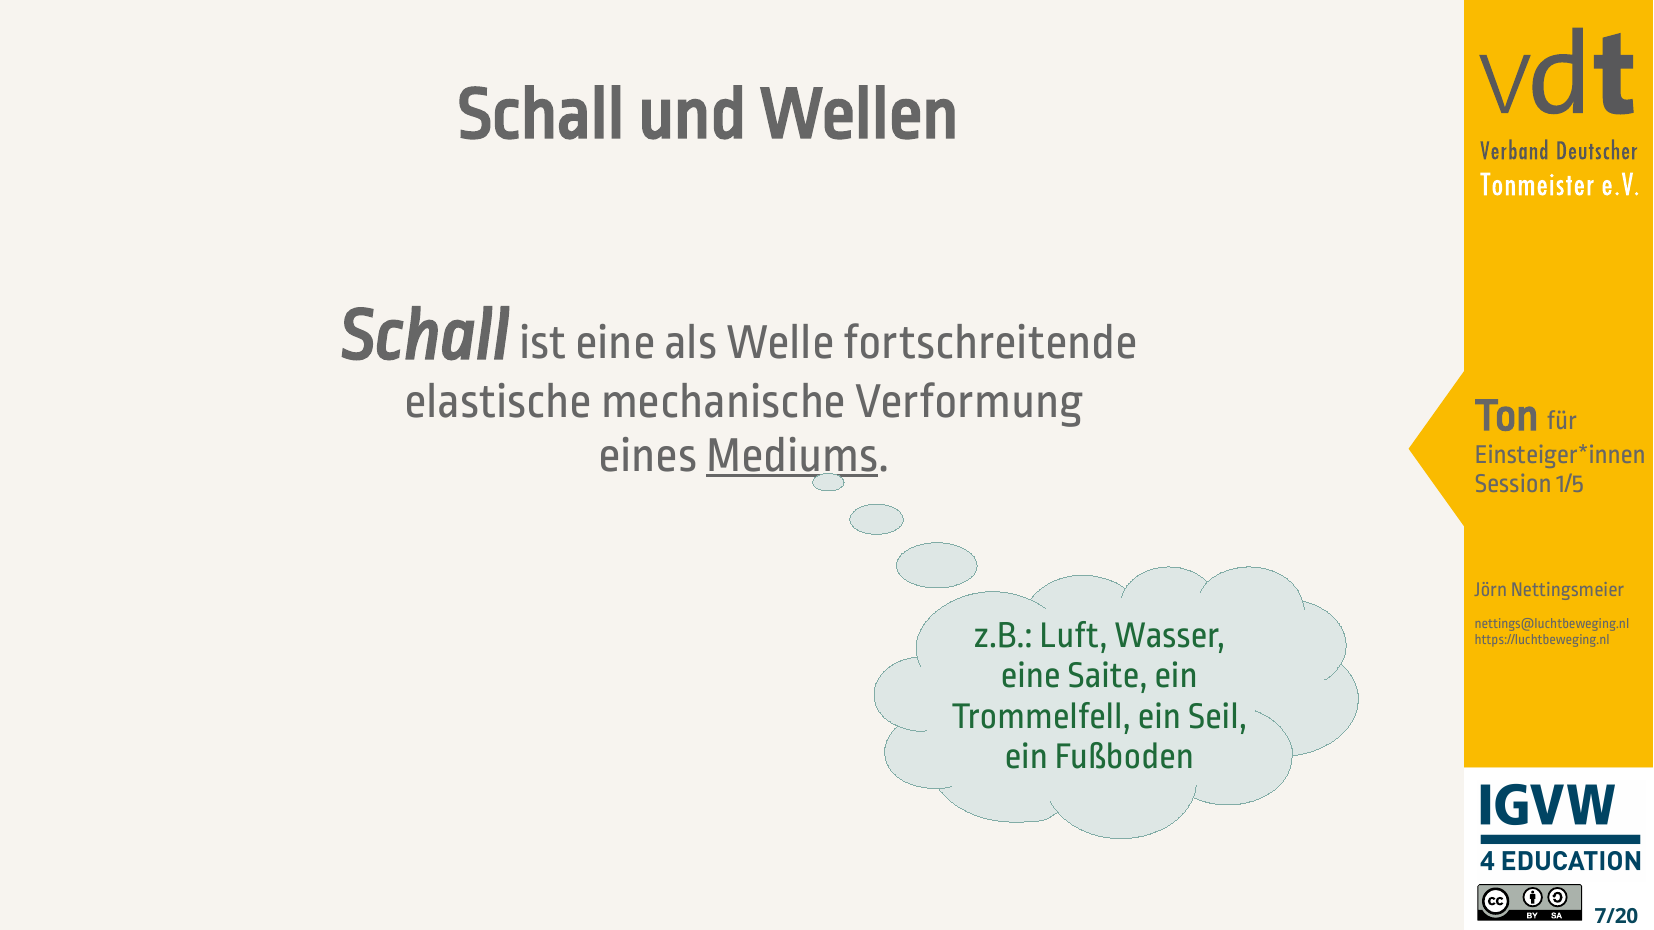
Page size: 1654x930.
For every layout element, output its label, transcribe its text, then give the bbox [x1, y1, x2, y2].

text_box z.B.: Luft, Wasser, eine Saite, ein Trommelfell, ein Seil, ein Fußboden [896, 542, 978, 588]
list Schall ist eine als Welle fortschreitende elastische mechanische Verformung eines Mediums. [23, 295, 1394, 905]
picture [1477, 780, 1646, 882]
title Schall und Wellen [82, 37, 1335, 193]
text_box z.B.: Luft, Wasser, eine Saite, ein Trommelfell, ein Seil, ein Fußboden [874, 566, 1359, 839]
text_box z.B.: Luft, Wasser, eine Saite, ein Trommelfell, ein Seil, ein Fußboden [849, 504, 904, 535]
